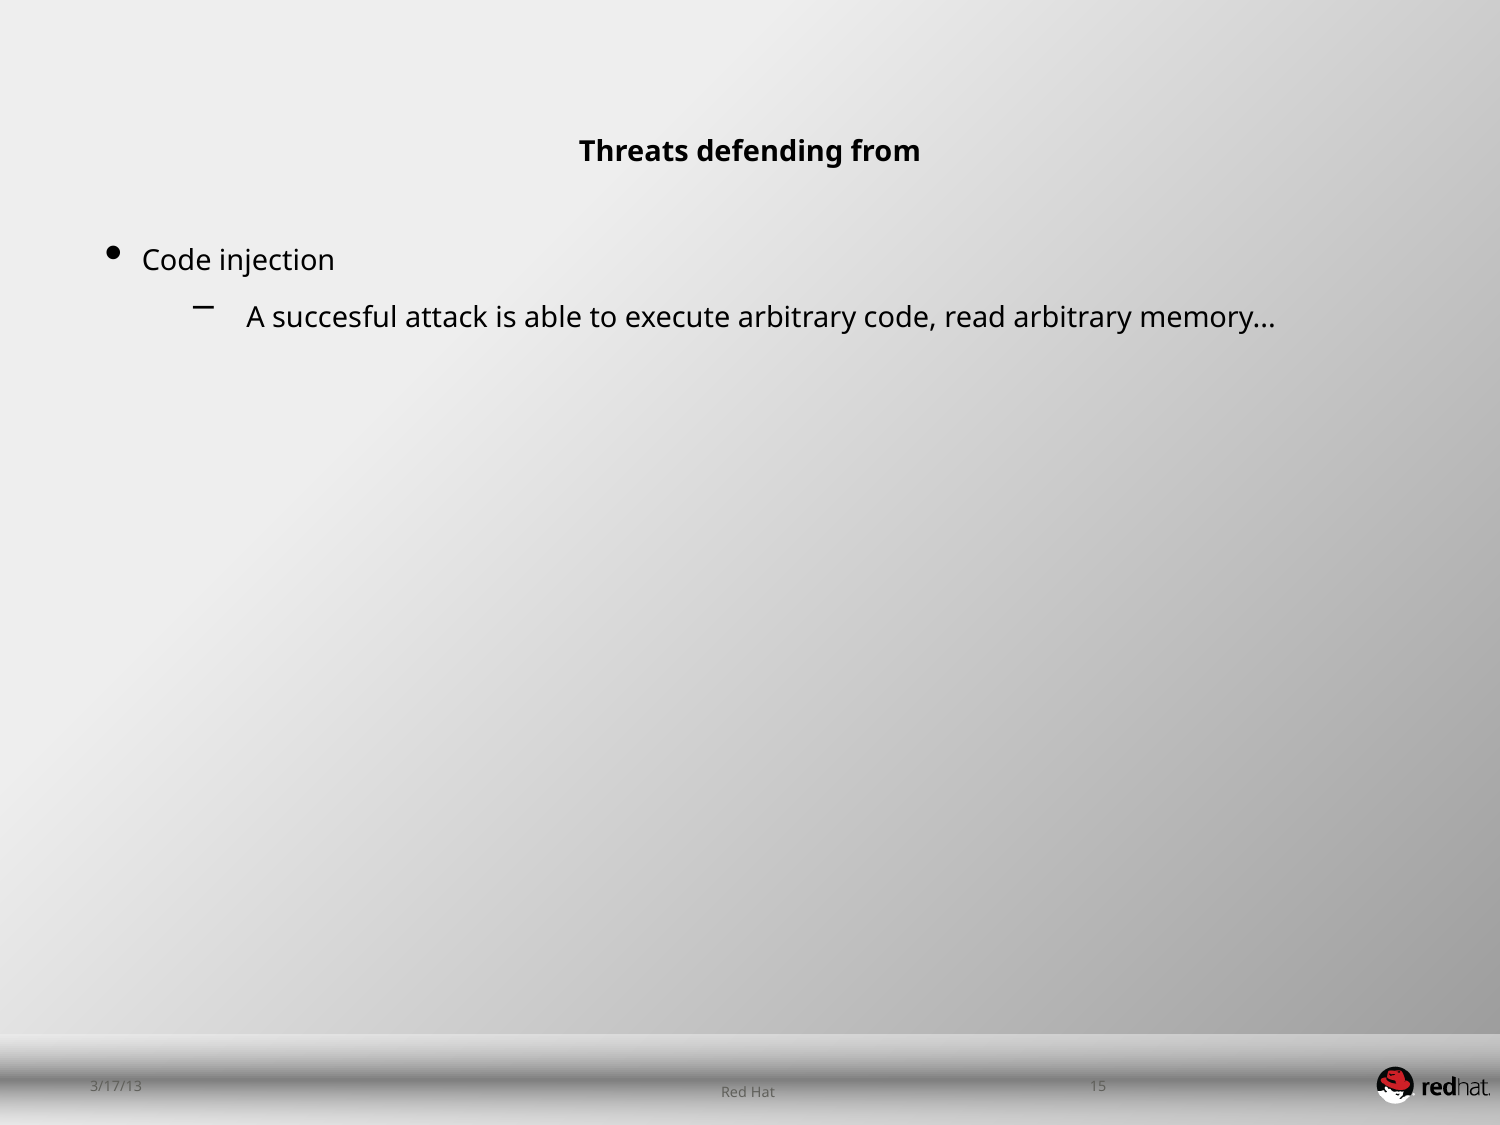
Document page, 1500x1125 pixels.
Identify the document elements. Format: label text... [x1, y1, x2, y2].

slide_number <number> [1074, 1051, 1337, 1112]
slide_number 3/17/13 [75, 1051, 425, 1112]
footer Red Hat [300, 1065, 1200, 1110]
title Threats defending from [75, 22, 1426, 188]
list Code injection A succesful attack is able to execute arbitrary code, read arbitrary memory... [74, 209, 1425, 1012]
picture [1364, 1057, 1500, 1110]
